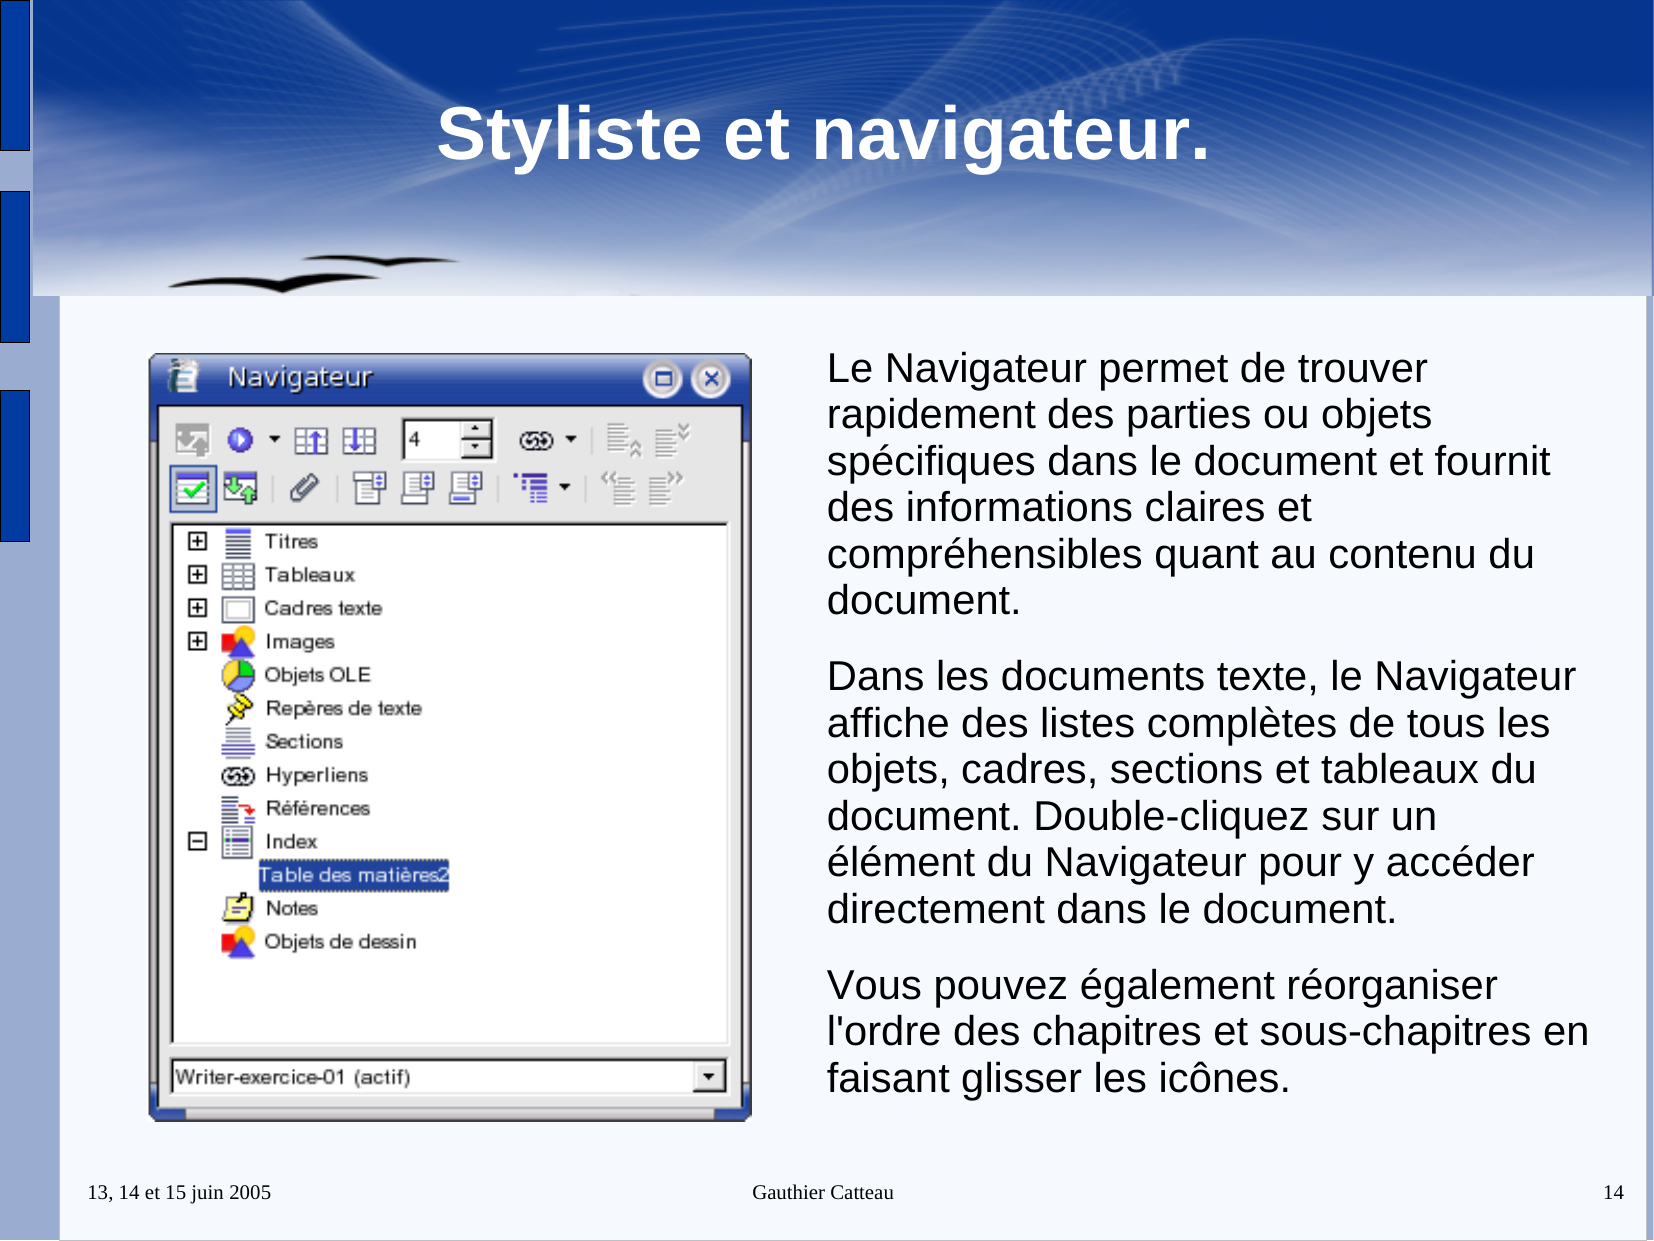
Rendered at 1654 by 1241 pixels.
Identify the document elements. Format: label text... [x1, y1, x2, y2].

picture [147, 353, 752, 1123]
picture [33, 0, 1654, 296]
list Le Navigateur permet de trouver rapidement des parties ou objets spécifiques dans le document et fournit des informations claires et compréhensibles quant au contenu du document. Dans les documents texte, le Navigateur affiche des listes complètes de tous les objets, cadres, sections et tableaux du document. Double-cliquez sur un élément du Navigateur pour y accéder directement dans le document. Vous pouvez également réorganiser l'ordre des chapitres et sous-chapitres en faisant glisser les icônes. [826, 344, 1595, 1127]
title Styliste et navigateur. [118, 29, 1531, 237]
